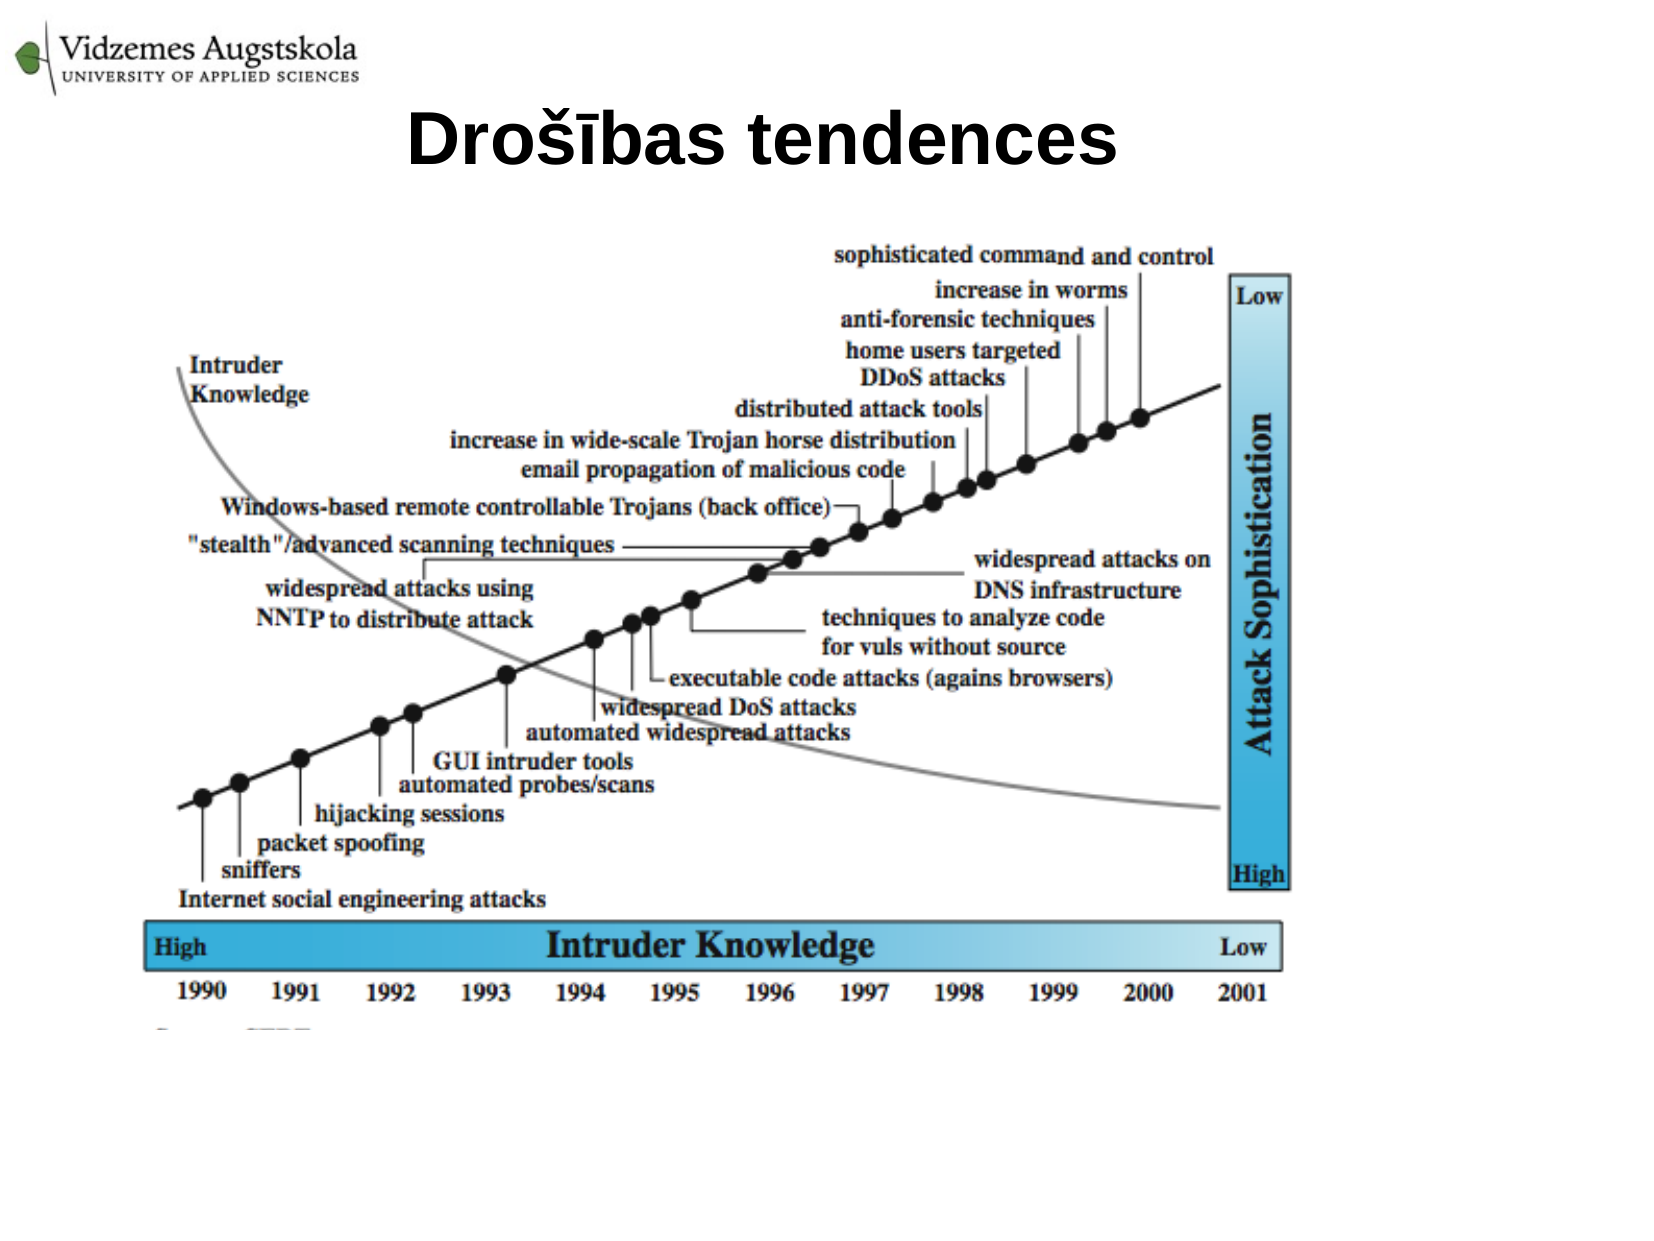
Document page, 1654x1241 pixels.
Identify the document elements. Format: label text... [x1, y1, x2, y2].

picture [99, 225, 1396, 1030]
title Drošības tendences [75, 45, 1426, 233]
picture [5, 2, 368, 113]
